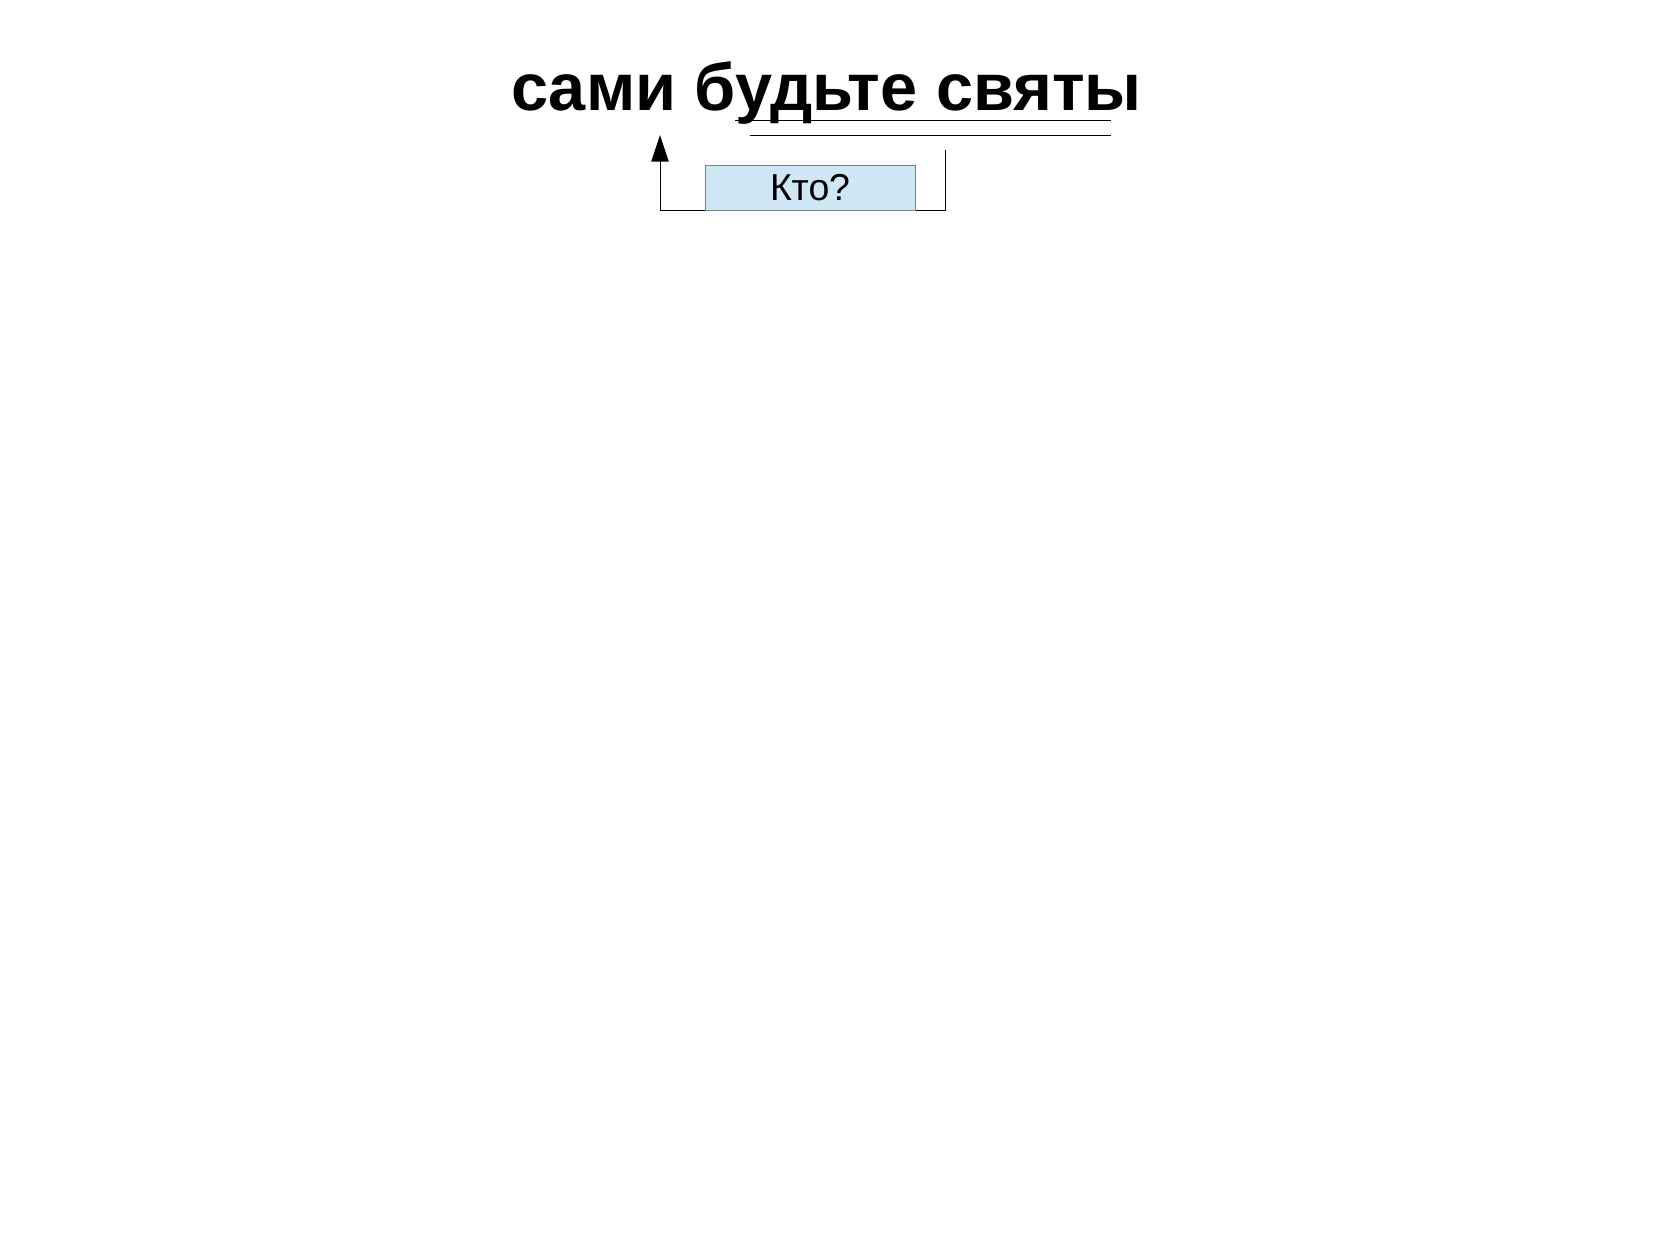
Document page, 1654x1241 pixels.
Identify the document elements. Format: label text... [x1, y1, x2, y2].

text_box Кто? [705, 165, 916, 211]
subtitle сами будьте святы [82, 49, 1571, 1109]
